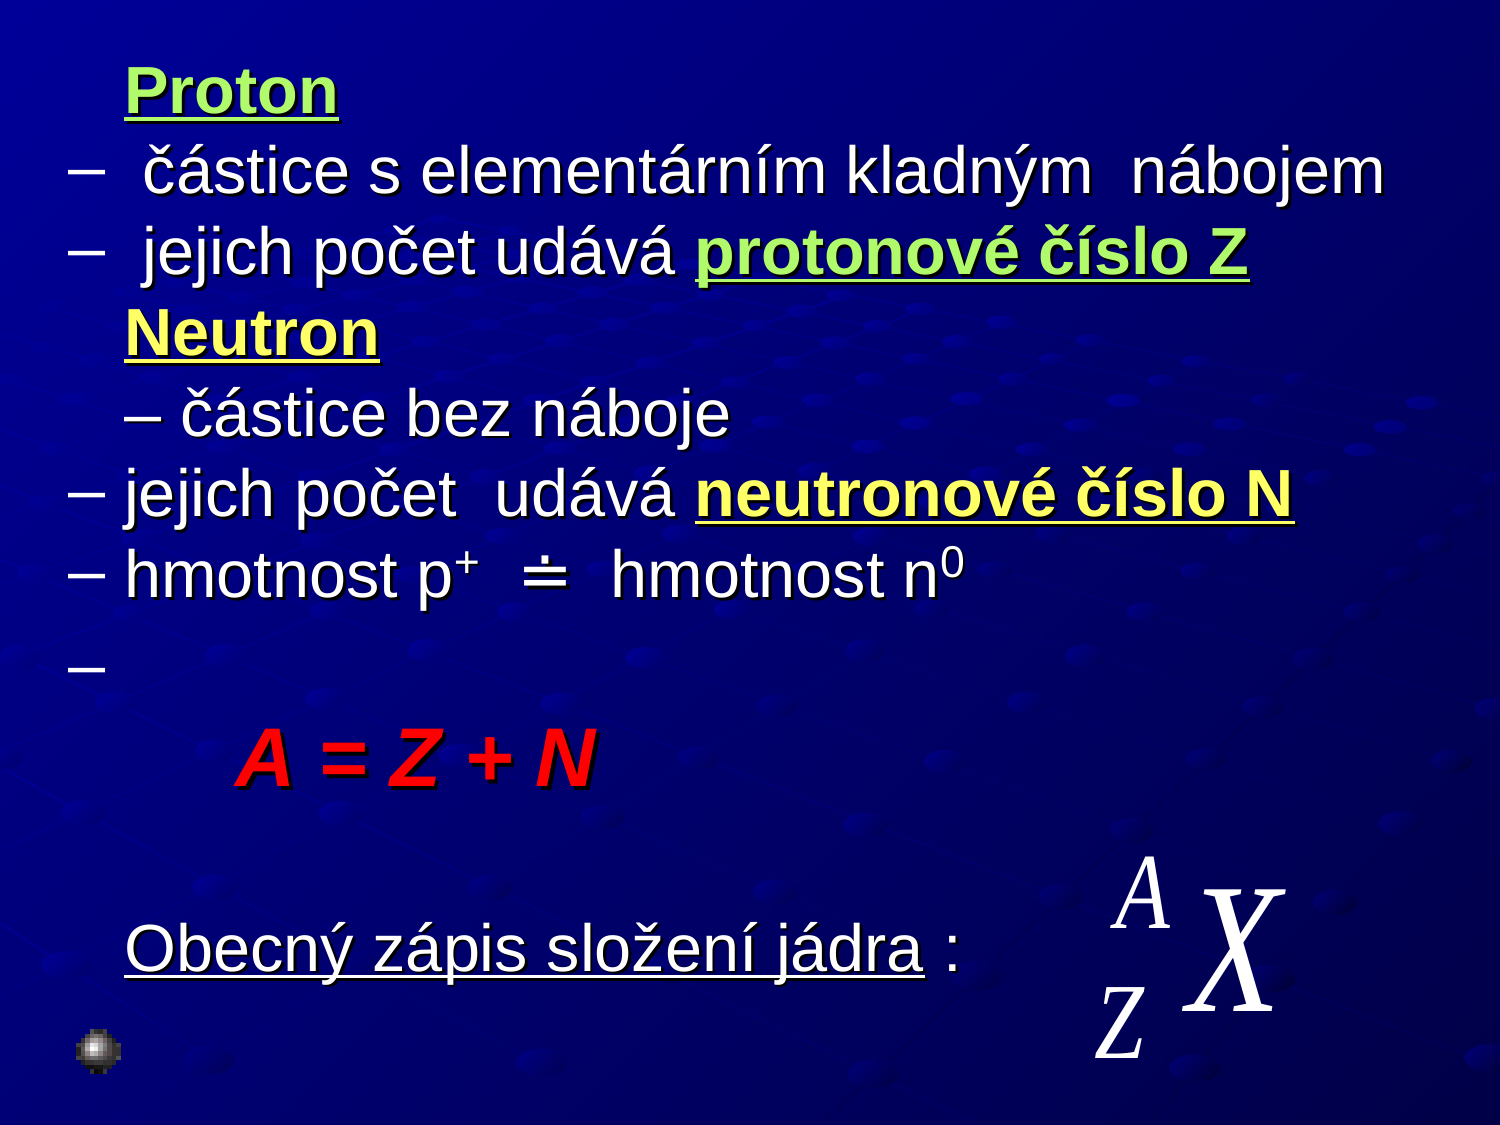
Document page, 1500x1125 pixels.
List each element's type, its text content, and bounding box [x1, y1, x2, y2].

list Proton částice s elementárním kladným nábojem jejich počet udává protonové číslo Z Neutron – částice bez náboje jejich počet udává neutronové číslo N hmotnost p+ ≐ hmotnost n0 A = Z + N Obecný zápis složení jádra : [53, 54, 1426, 1005]
chart [1069, 810, 1319, 1078]
